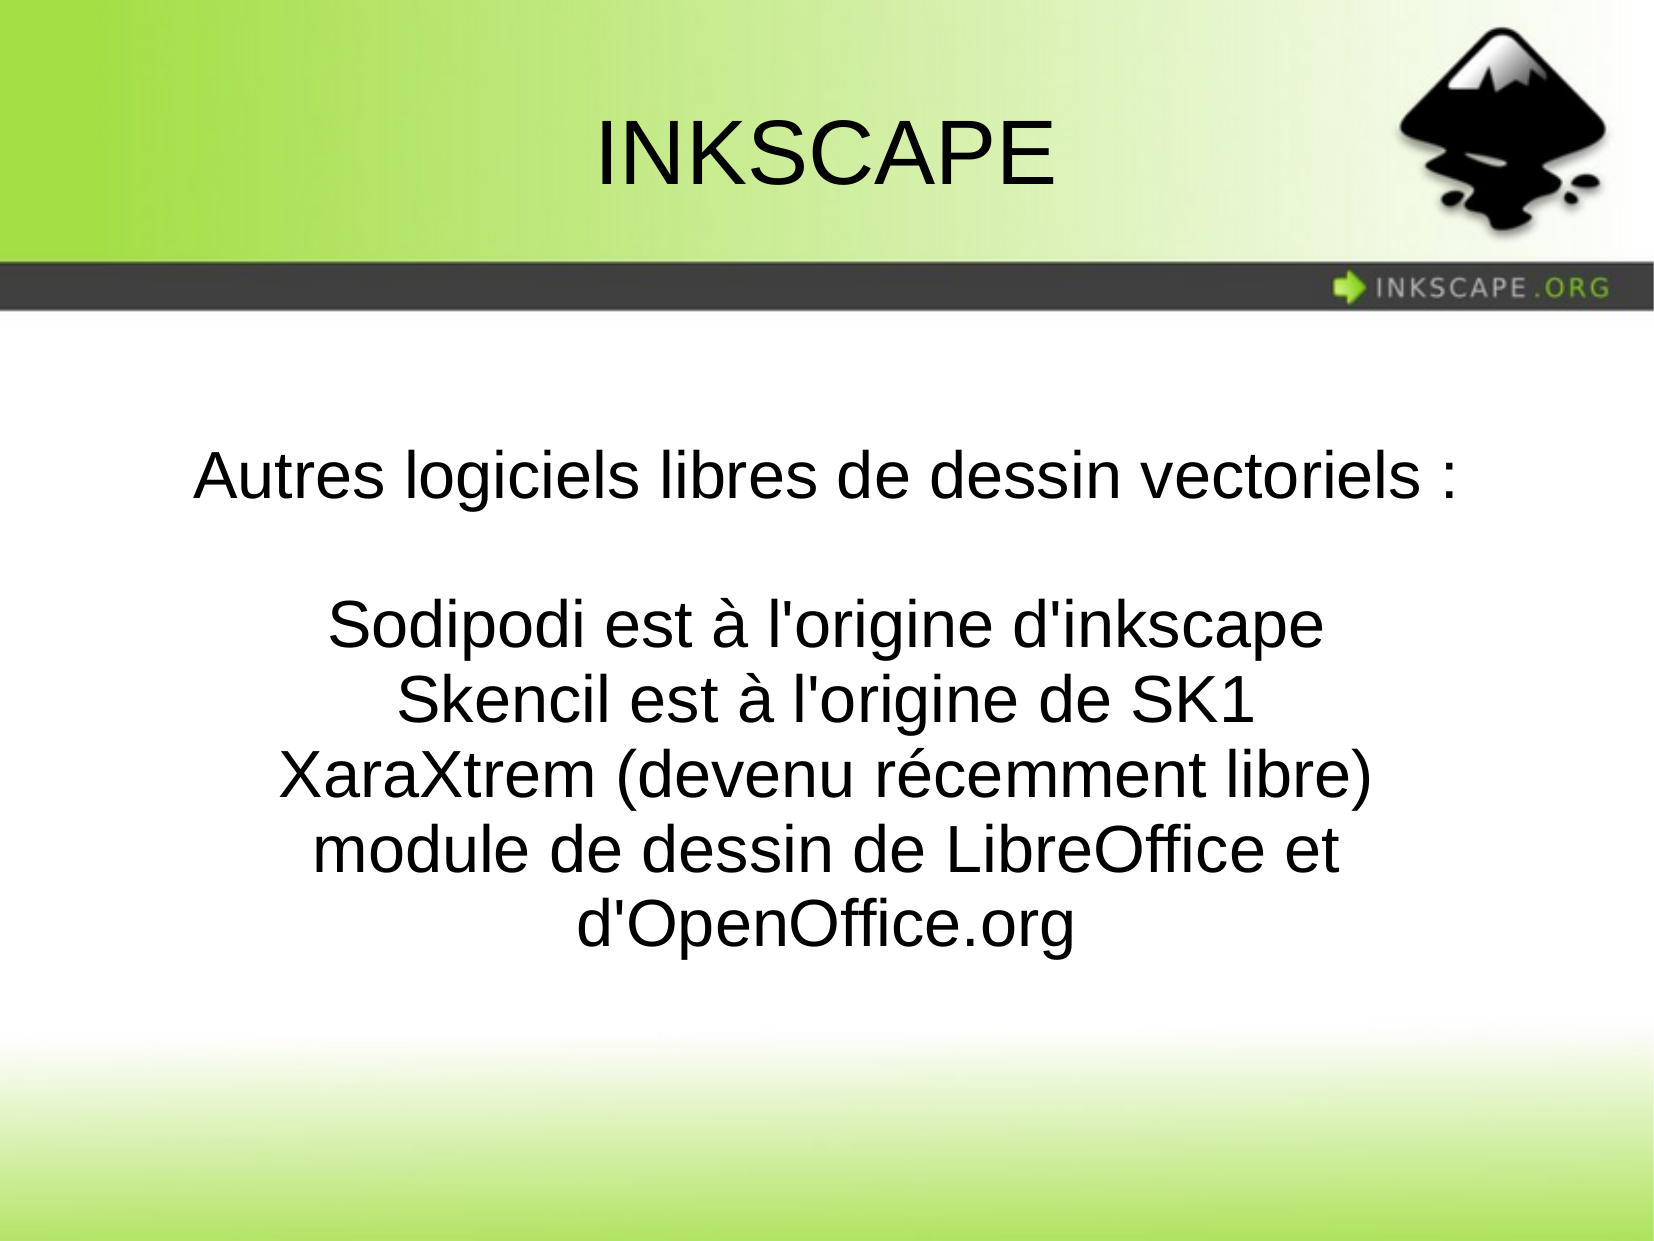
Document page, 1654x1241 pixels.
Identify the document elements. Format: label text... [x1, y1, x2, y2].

picture [0, 0, 1654, 1241]
subtitle Autres logiciels libres de dessin vectoriels : Sodipodi est à l'origine d'inkscape Skencil est à l'origine de SK1 XaraXtrem (devenu récemment libre) module de dessin de LibreOffice et d'OpenOffice.org [82, 297, 1571, 1102]
title INKSCAPE [82, 56, 1571, 250]
